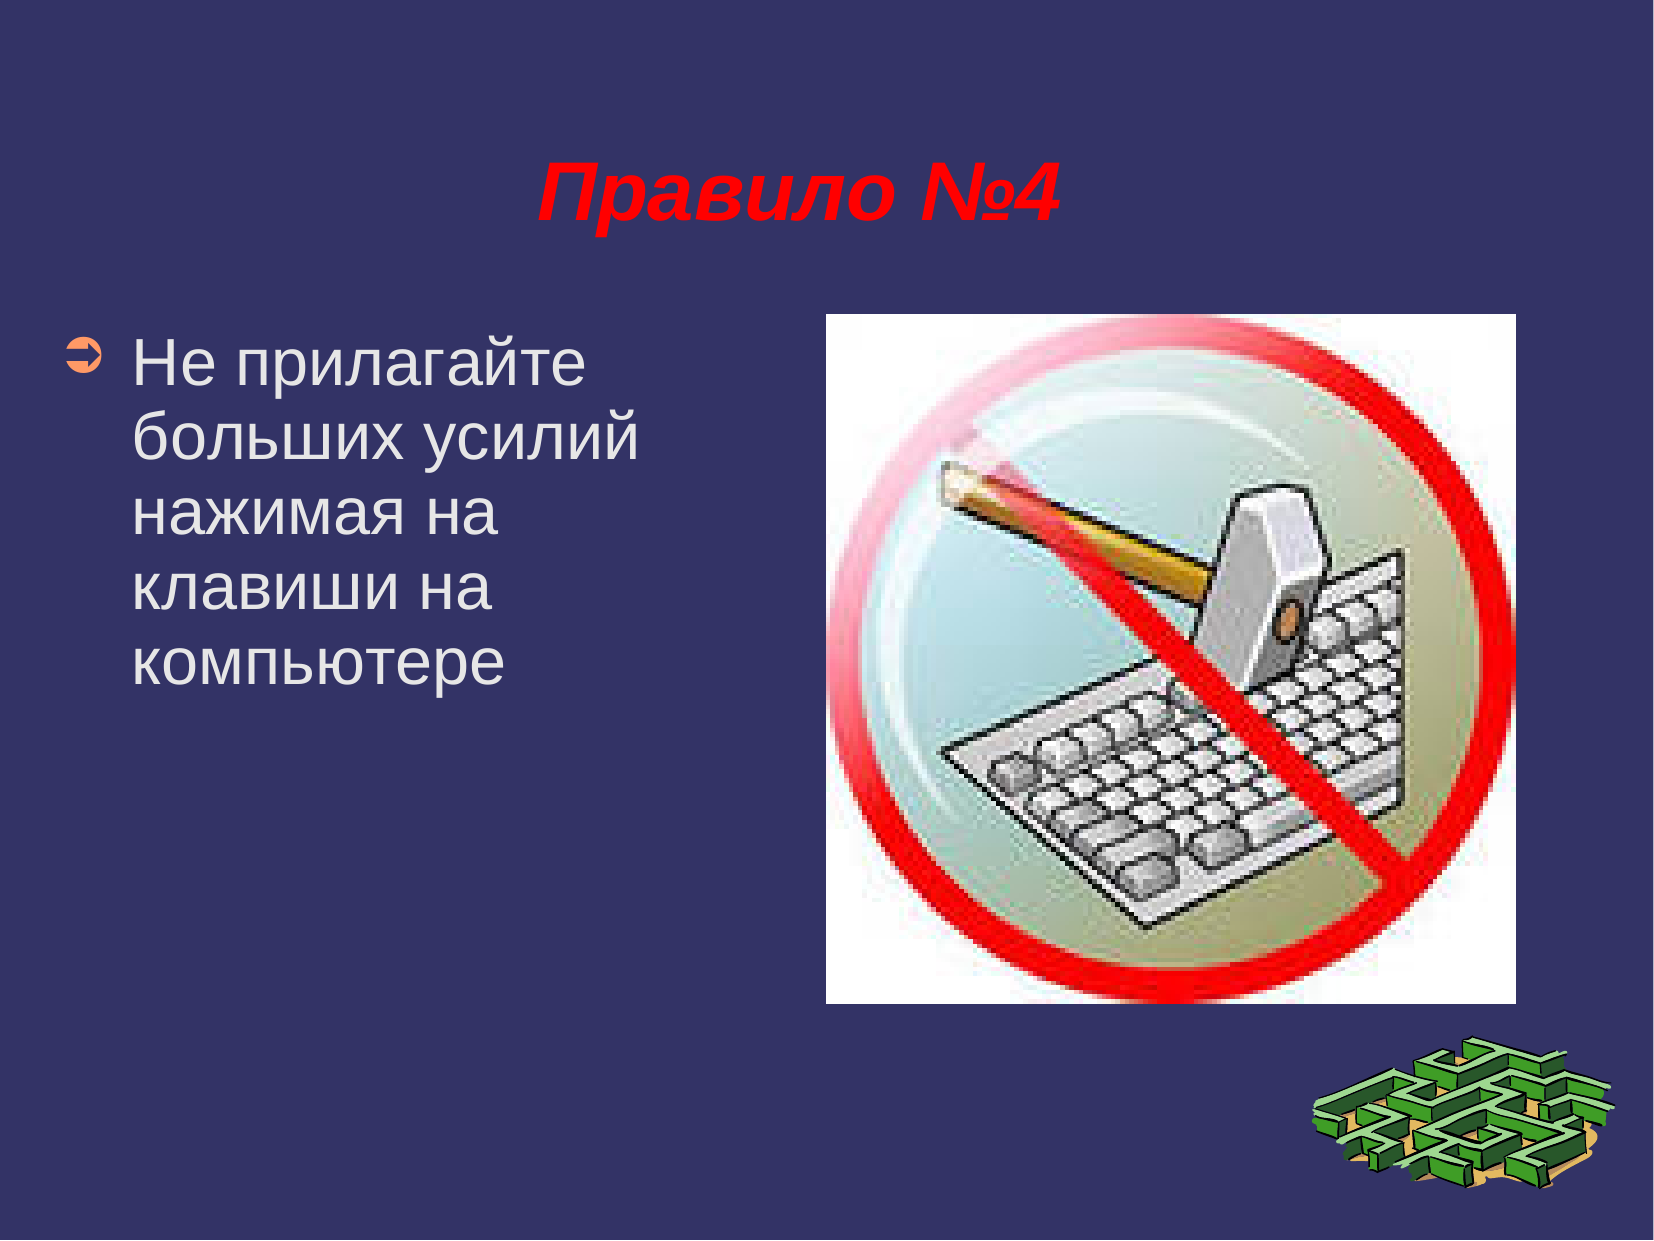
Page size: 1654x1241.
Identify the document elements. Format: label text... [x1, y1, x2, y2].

list Не прилагайте больших усилий нажимая на клавиши на компьютере [49, 324, 739, 1107]
title Правило №4 [93, 88, 1506, 296]
picture [826, 314, 1516, 1004]
